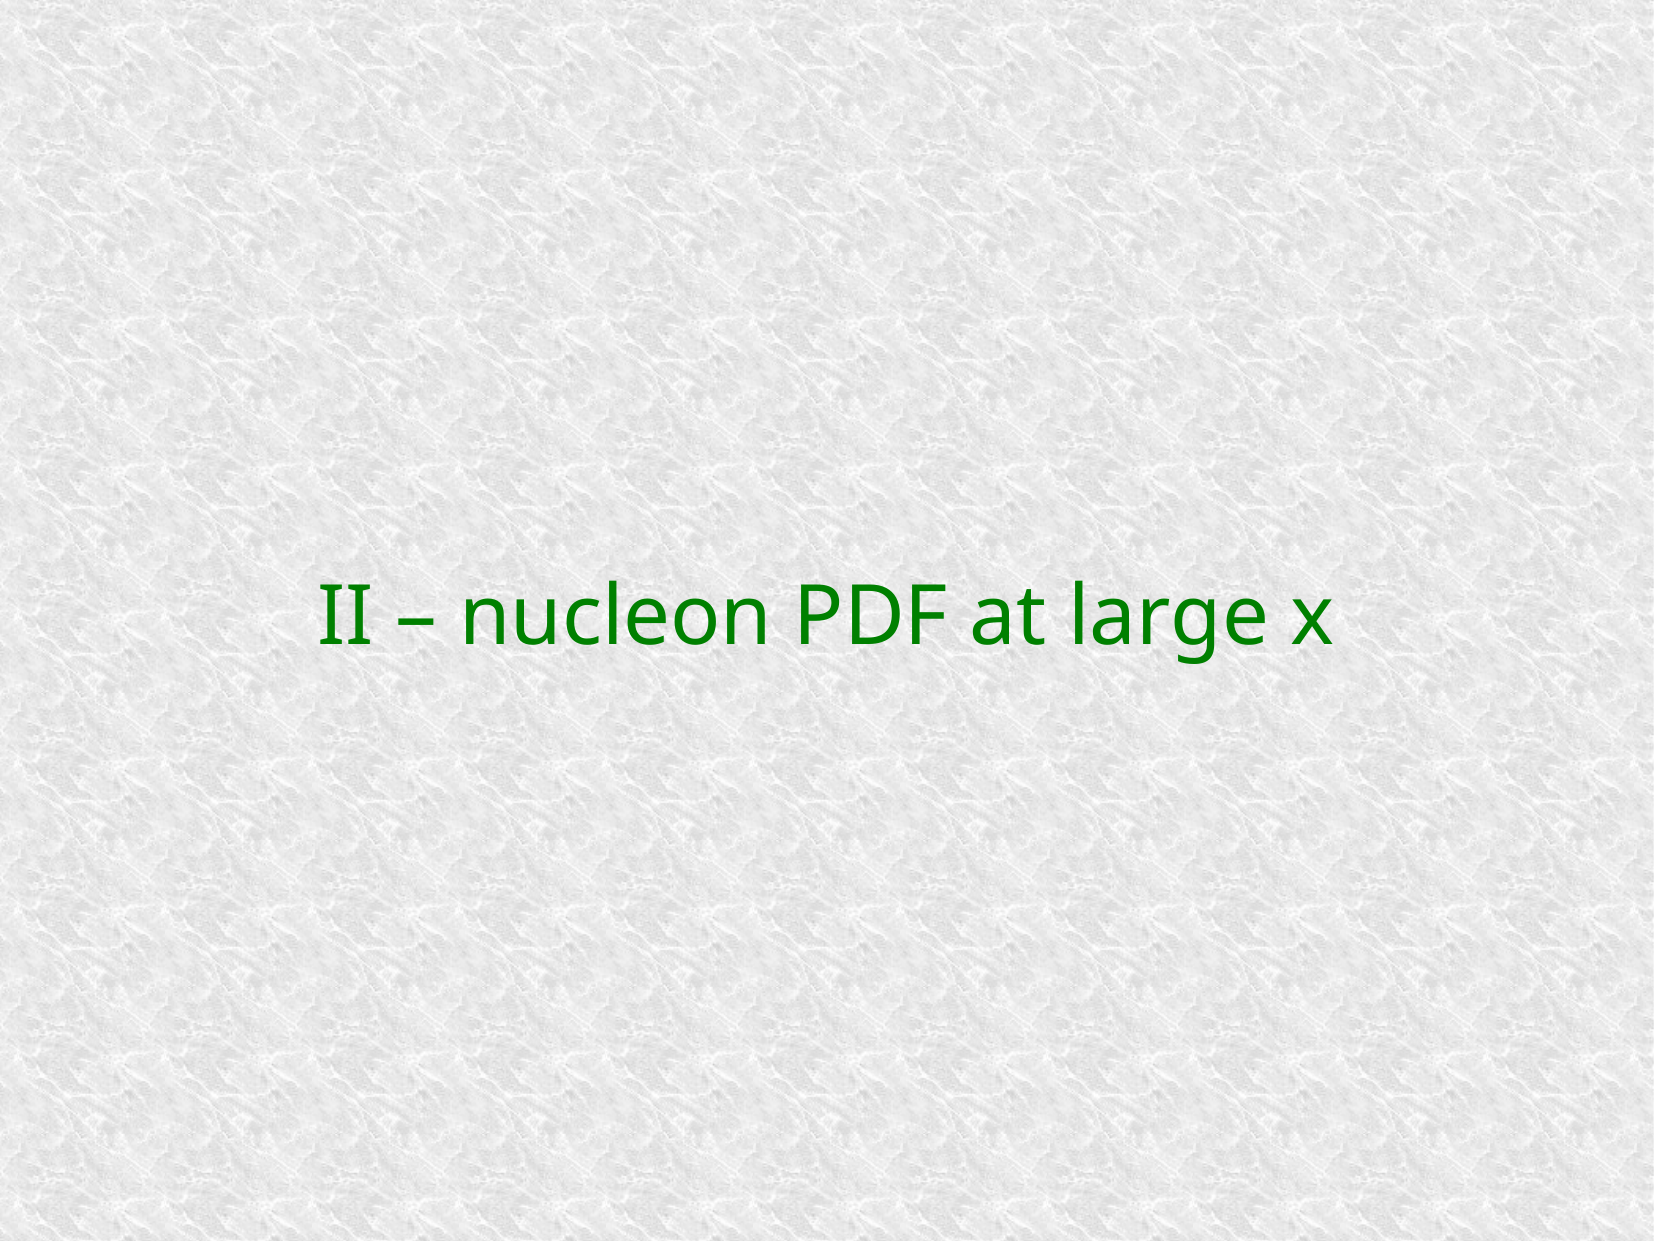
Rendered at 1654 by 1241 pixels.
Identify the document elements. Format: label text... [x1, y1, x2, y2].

text_box II – nucleon PDF at large x [53, 548, 1600, 707]
picture [0, 0, 1654, 1241]
